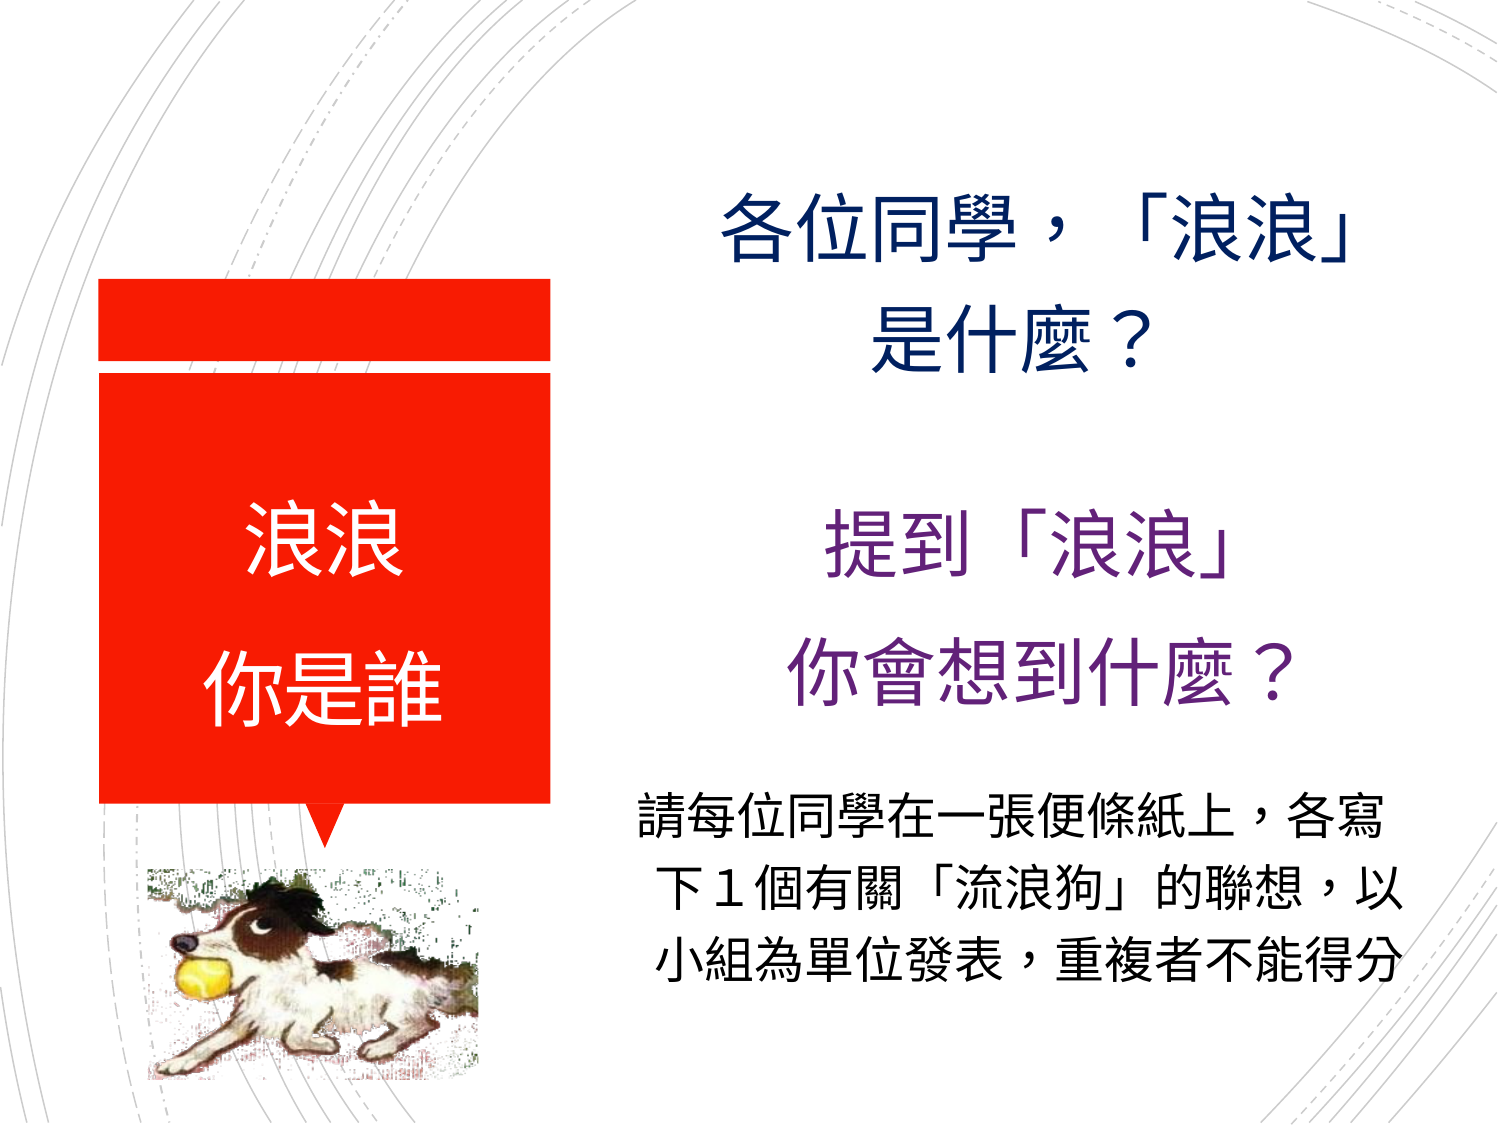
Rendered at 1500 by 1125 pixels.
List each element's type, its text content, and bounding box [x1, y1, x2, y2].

picture [147, 869, 479, 1080]
text_box 提到「浪浪」 你會想到什麼？ 請每位同學在一張便條紙上，各寫下１個有關「流浪狗」的聯想，以小組為單位發表，重複者不能得分 [596, 432, 1426, 1035]
list 各位同學，「浪浪」 是什麼？ [629, 131, 1459, 433]
title 浪浪 你是誰 [109, 385, 540, 789]
